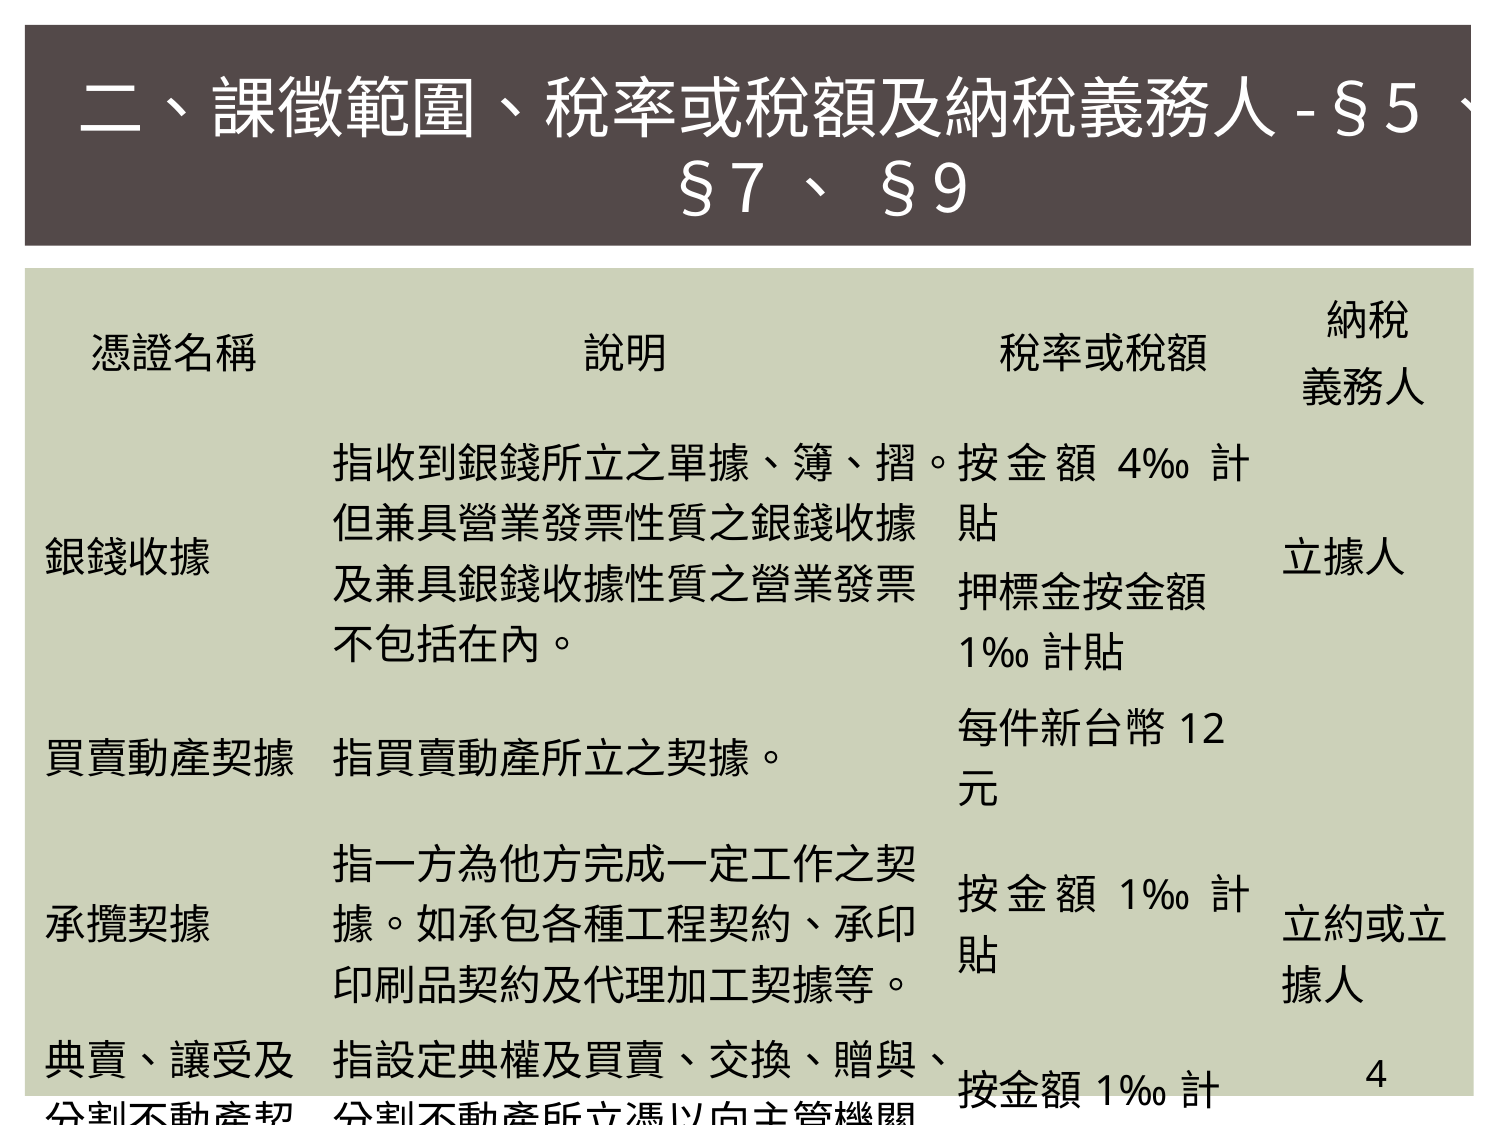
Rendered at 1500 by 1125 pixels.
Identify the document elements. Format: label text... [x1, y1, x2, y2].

table_header 納稅 義務人 [1266, 279, 1471, 422]
table_cell 承攬契據 [29, 823, 318, 1020]
table_cell 指設定典權及買賣、交換、贈與、分割不動產所立憑以向主管機關申請物權登記之契據。 [318, 1020, 942, 1125]
table_cell 買賣動產契據 [29, 687, 318, 823]
table_header 憑證名稱 [29, 279, 318, 422]
table_cell 典賣、讓受及分割不動產契據 [29, 1020, 318, 1125]
table_cell 銀錢收據 [29, 422, 318, 687]
table_cell 立據人 [1266, 422, 1471, 687]
table_cell 按金額4‰計貼 押標金按金額1‰計貼 [942, 422, 1266, 687]
table_cell 立約或立據人 [1266, 687, 1471, 1125]
table_cell 指買賣動產所立之契據。 [318, 687, 942, 823]
table_cell 按金額1‰計貼 [942, 823, 1266, 1020]
table_cell 指收到銀錢所立之單據、簿、摺。但兼具營業發票性質之銀錢收據及兼具銀錢收據性質之營業發票不包括在內。 [318, 422, 942, 687]
title 二、課徵範圍、稅率或稅額及納稅義務人-§5、§7、§9 [62, 58, 1438, 232]
table_cell 指一方為他方完成一定工作之契據。如承包各種工程契約、承印印刷品契約及代理加工契據等。 [318, 823, 942, 1020]
table_cell 按金額1‰計貼 [942, 1020, 1266, 1125]
table_header 說明 [318, 279, 942, 422]
table_header 稅率或稅額 [942, 279, 1266, 422]
table_cell 每件新台幣12元 [942, 687, 1266, 823]
